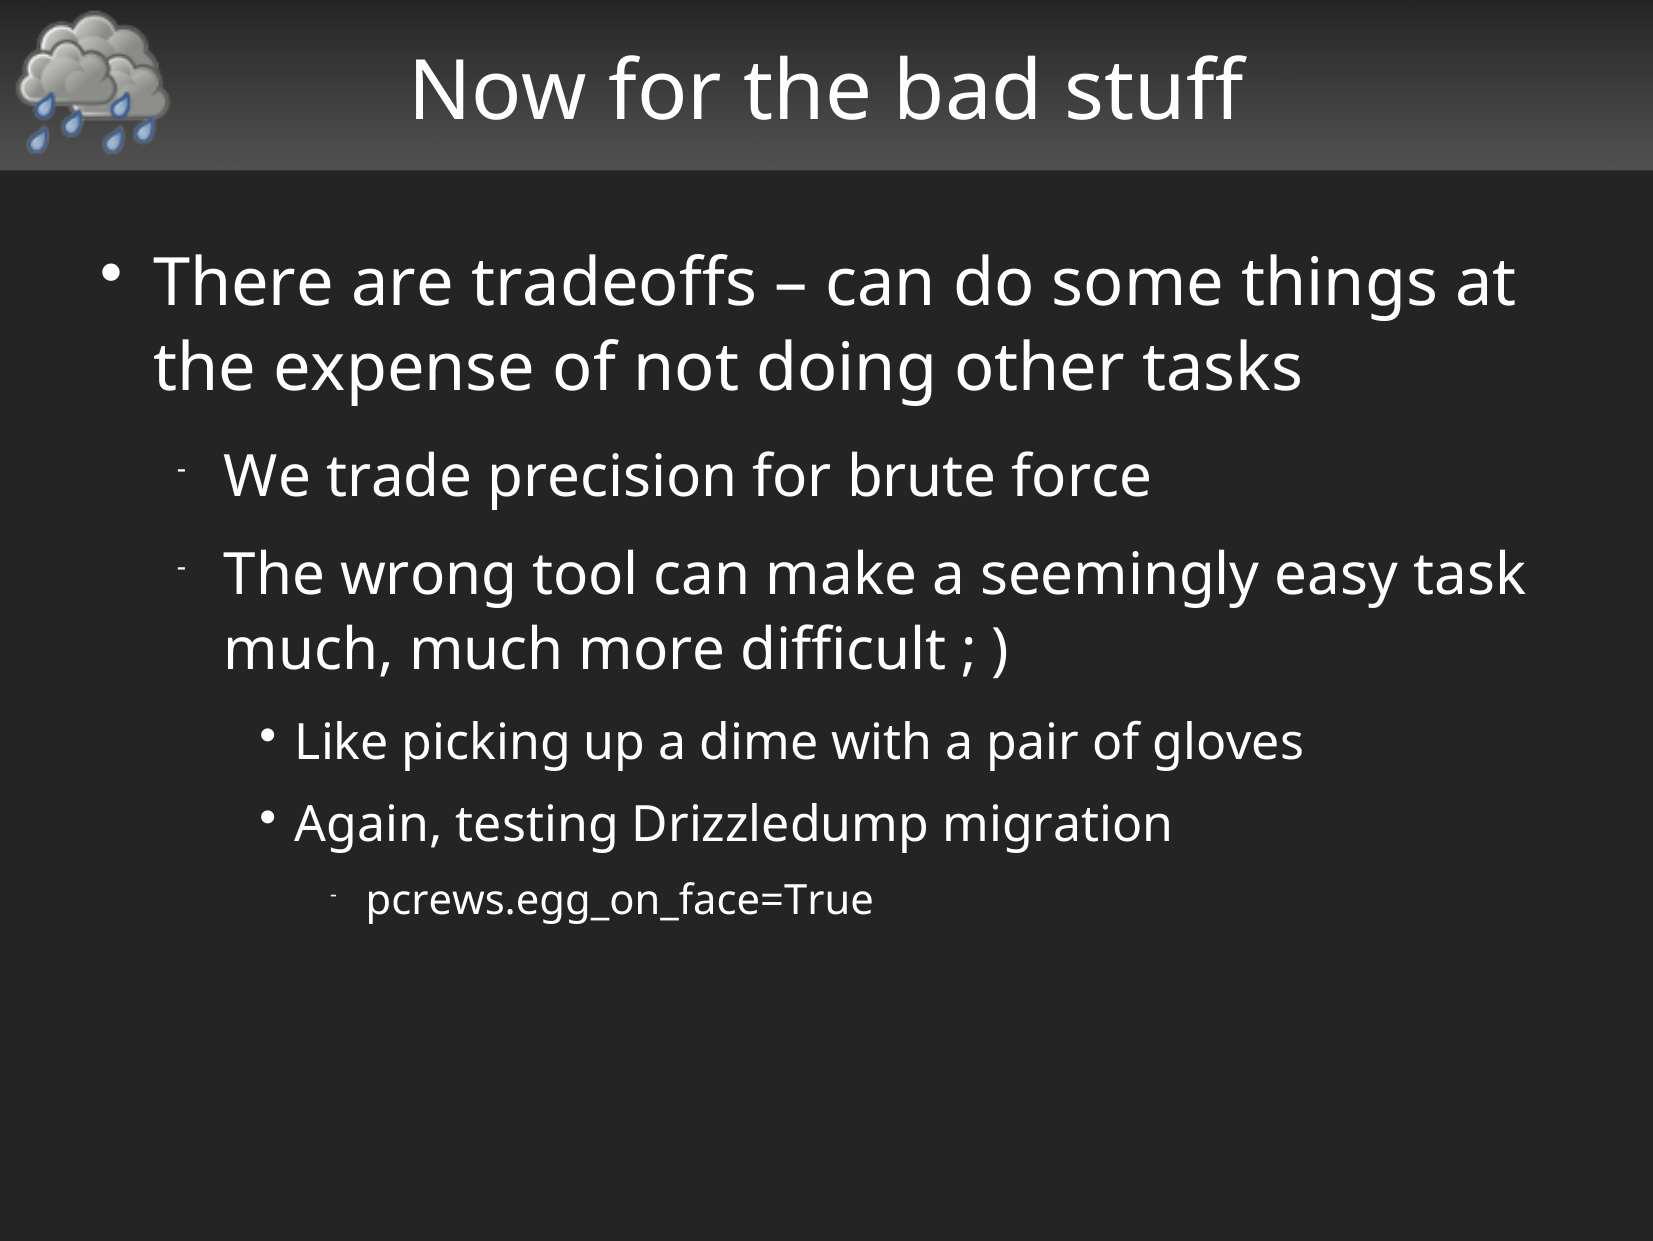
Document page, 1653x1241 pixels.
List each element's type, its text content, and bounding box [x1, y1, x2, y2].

title Now for the bad stuff [82, 39, 1570, 137]
picture [0, 0, 1653, 1241]
list There are tradeoffs – can do some things at the expense of not doing other tasks We trade precision for brute force The wrong tool can make a seemingly easy task much, much more difficult ; ) Like picking up a dime with a pair of gloves Again, testing Drizzledump migration pcrews.egg_on_face=True [82, 236, 1570, 1042]
